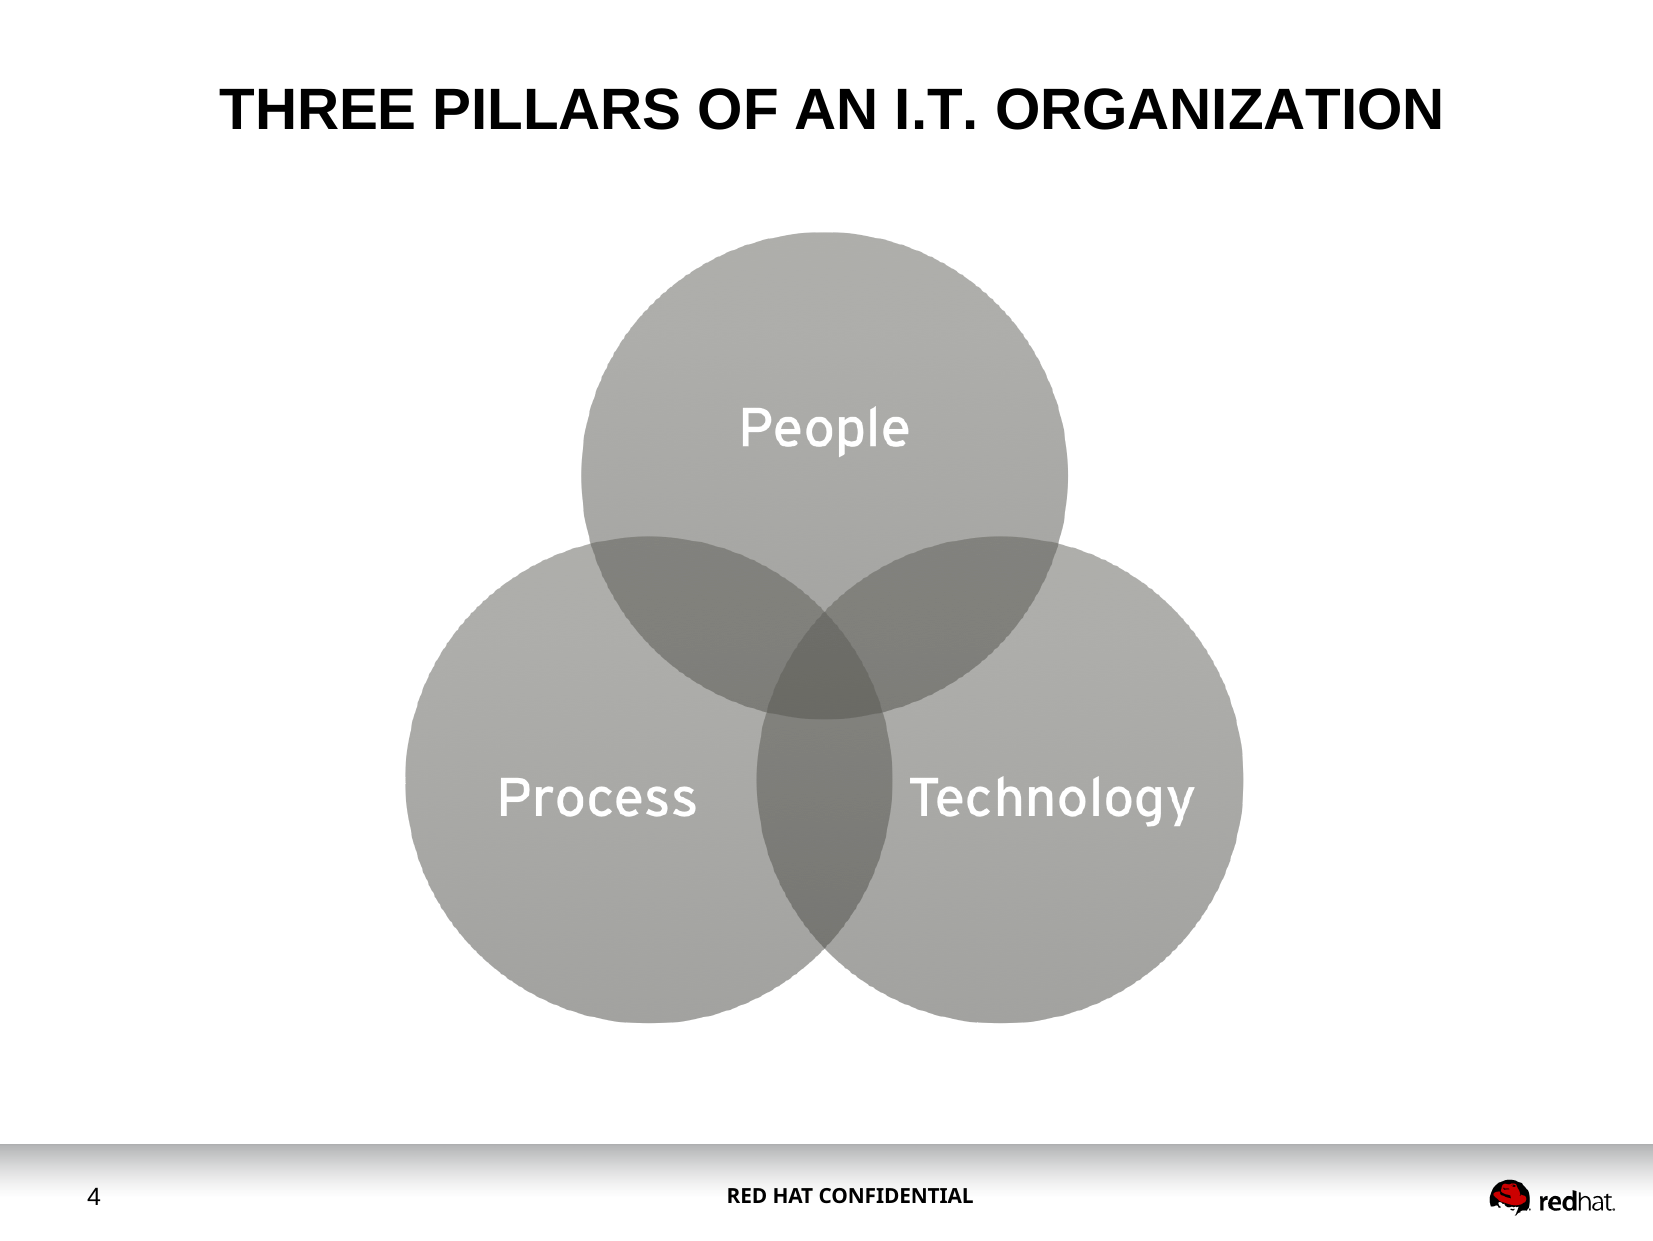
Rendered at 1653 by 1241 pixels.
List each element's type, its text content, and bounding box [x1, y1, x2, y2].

text_box [703, 360, 949, 436]
picture [215, 221, 1433, 1034]
text_box THREE PILLARS OF AN I.T. ORGANIZATION [165, 74, 1501, 160]
picture [0, 1144, 1653, 1241]
